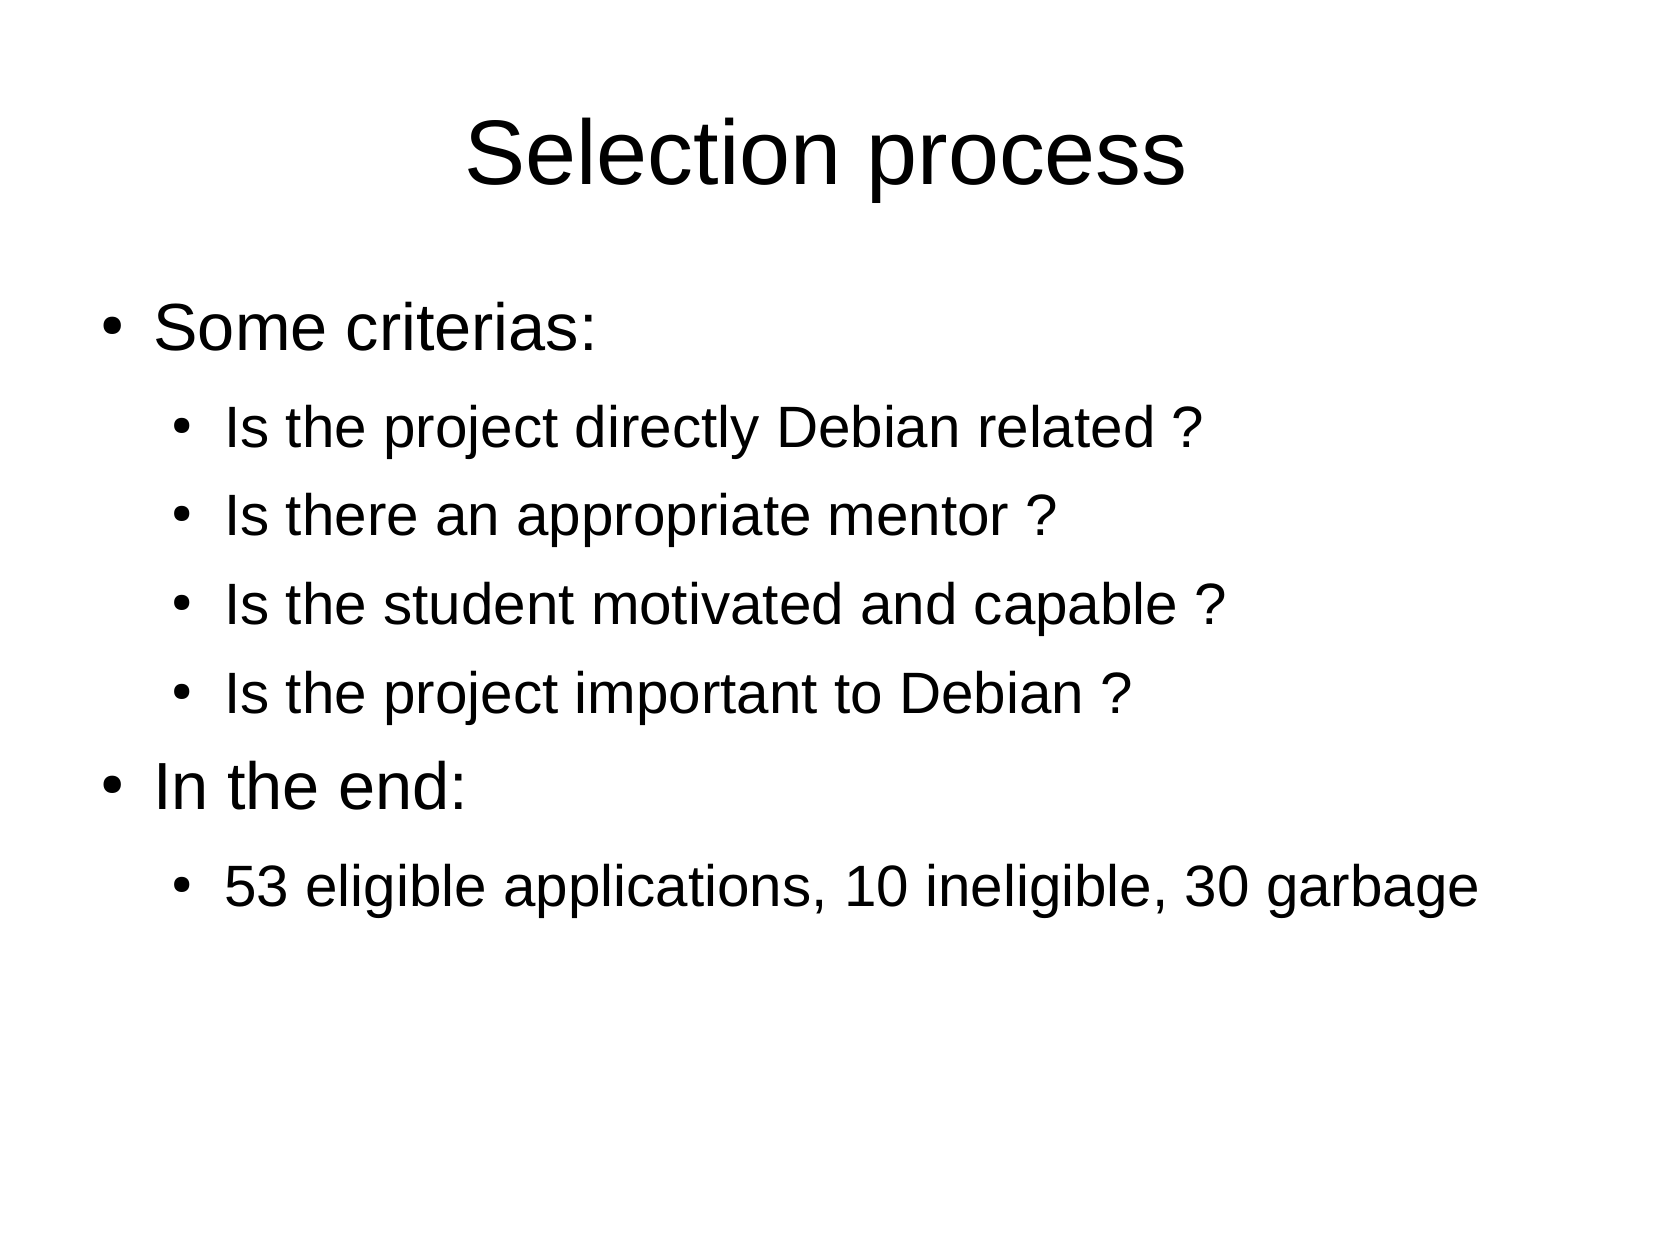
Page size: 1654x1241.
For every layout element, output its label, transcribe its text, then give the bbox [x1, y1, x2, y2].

list Some criterias: Is the project directly Debian related ? Is there an appropriate mentor ? Is the student motivated and capable ? Is the project important to Debian ? In the end: 53 eligible applications, 10 ineligible, 30 garbage [82, 290, 1571, 1109]
title Selection process [82, 49, 1571, 257]
